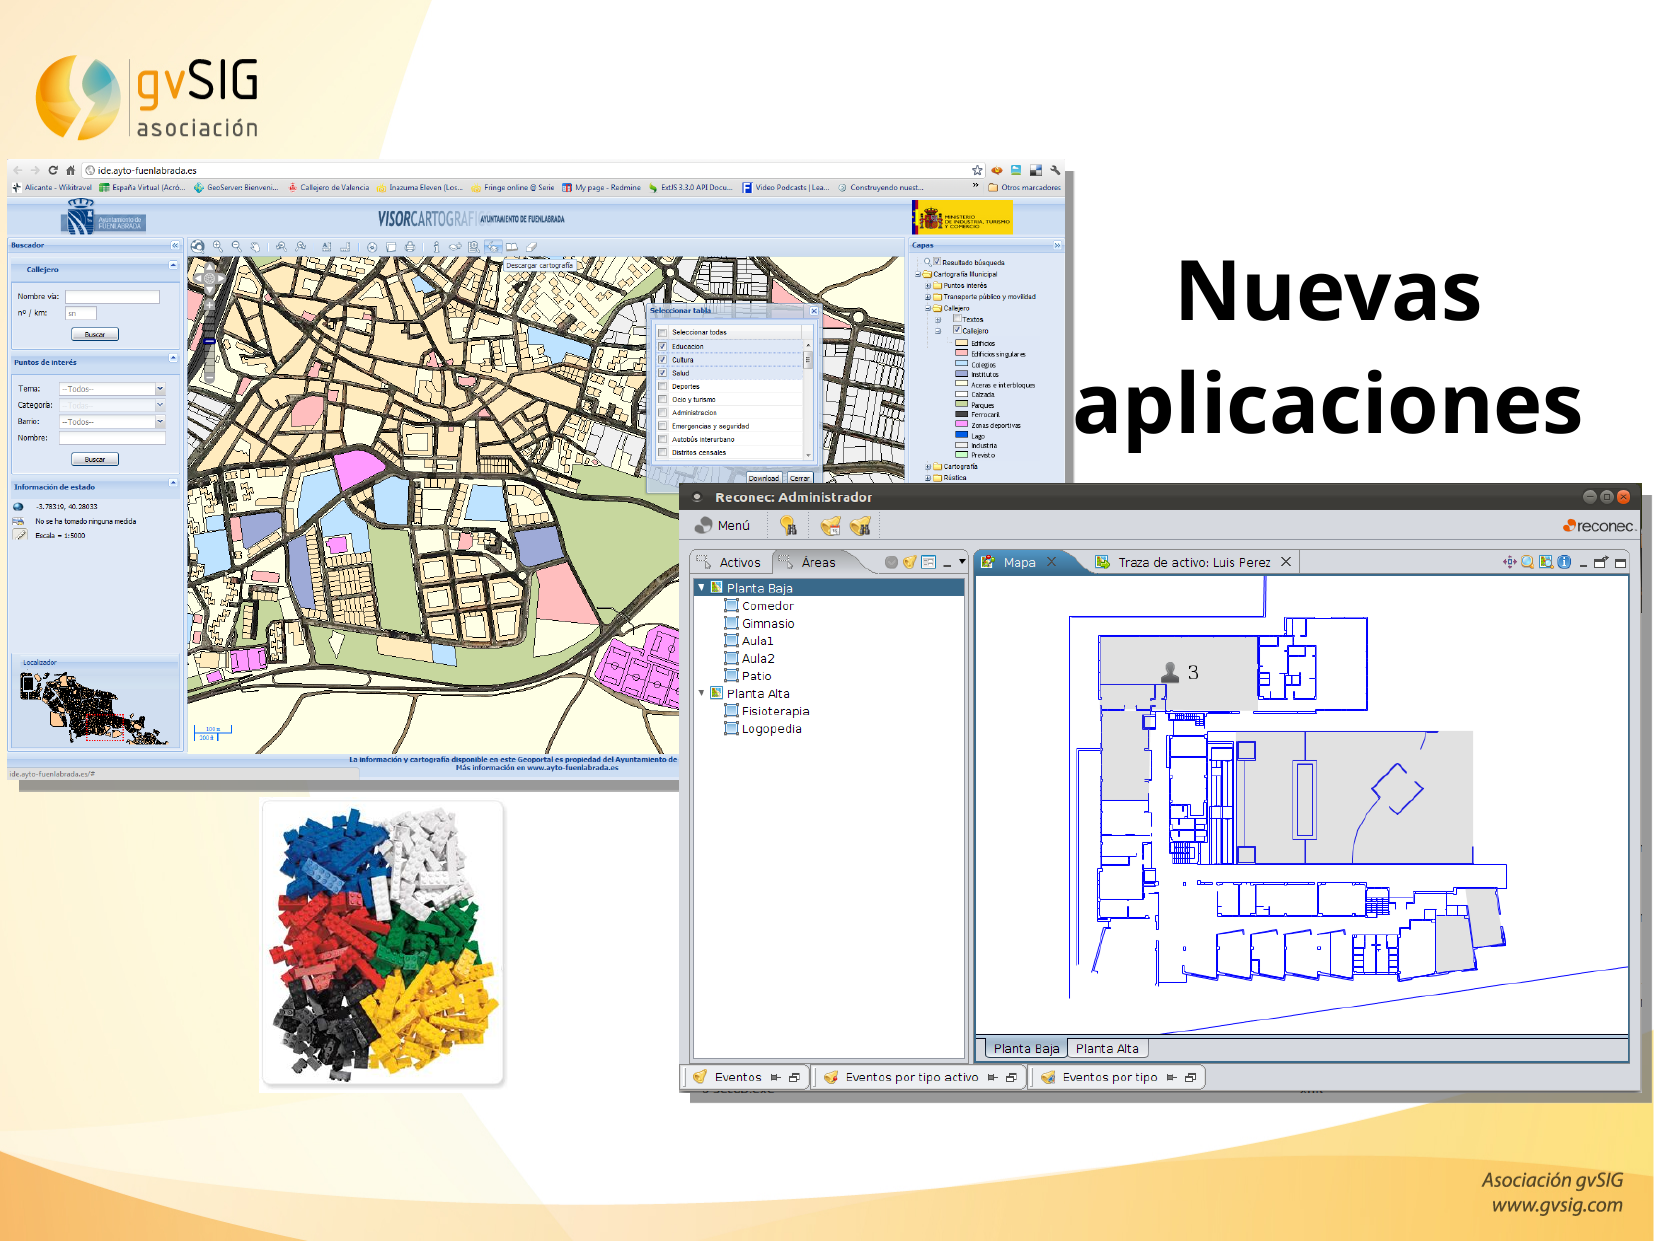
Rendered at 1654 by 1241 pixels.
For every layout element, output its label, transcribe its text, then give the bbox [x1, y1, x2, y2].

title Nuevas aplicaciones [1076, 251, 1654, 439]
picture [0, 0, 1654, 1241]
